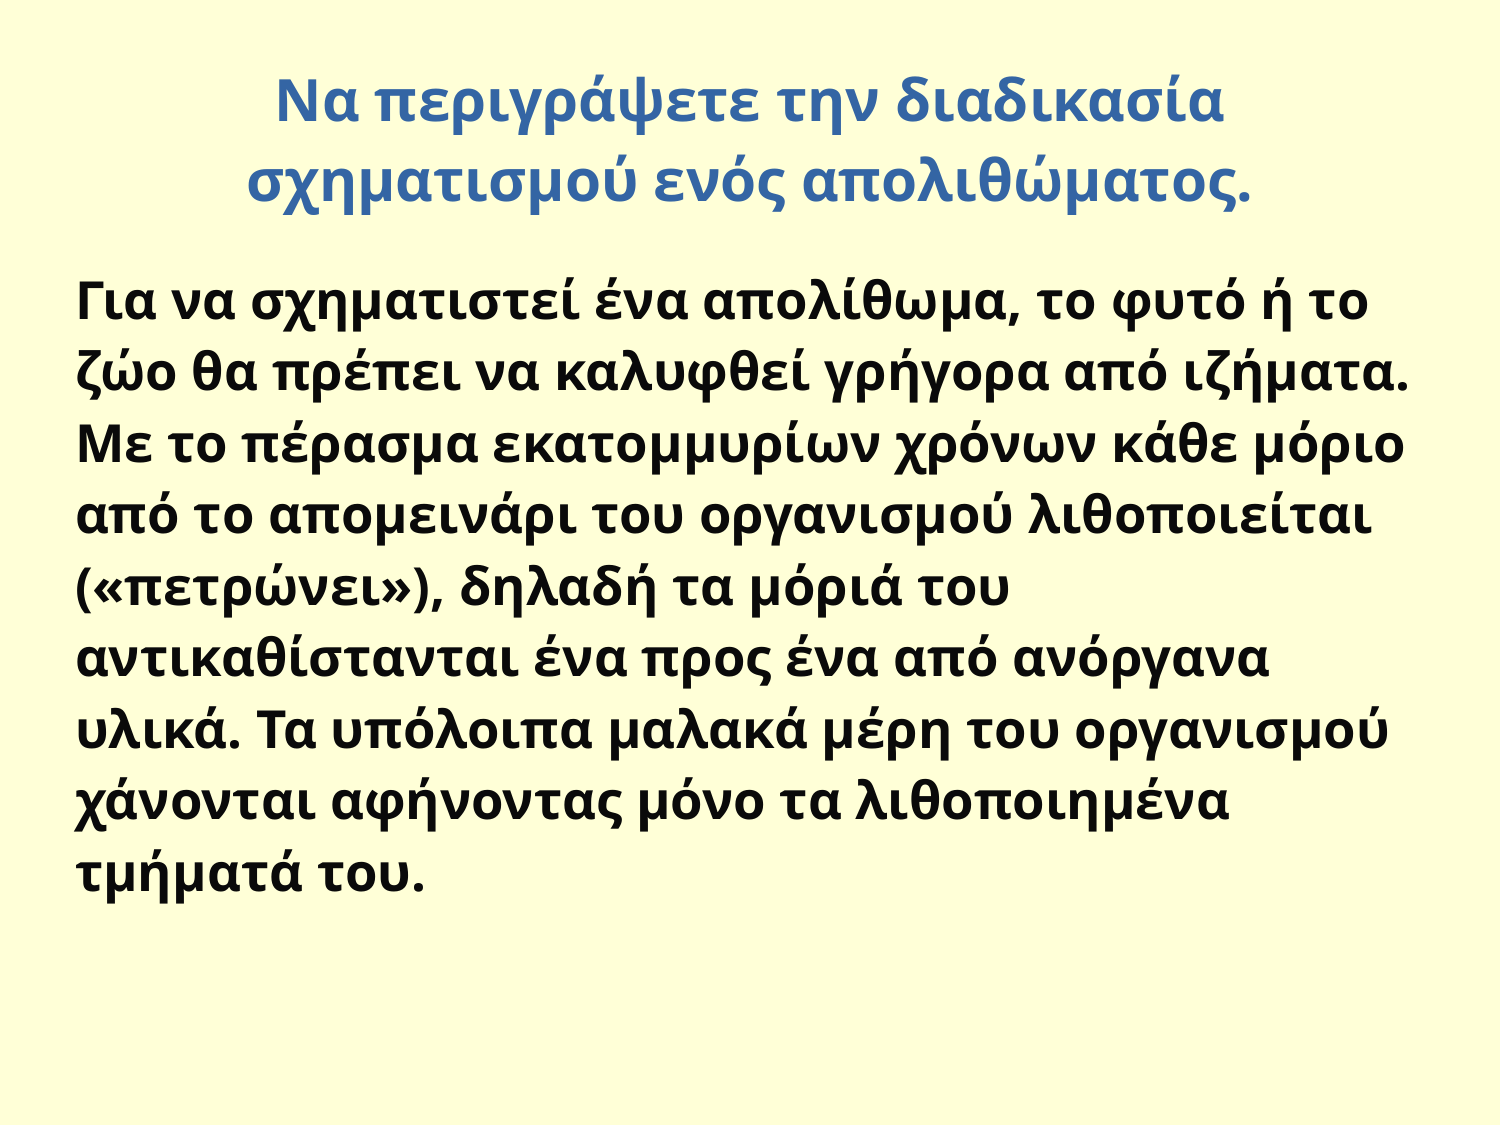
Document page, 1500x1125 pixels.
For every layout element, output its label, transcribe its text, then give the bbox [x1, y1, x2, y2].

list Για να σχηματιστεί ένα απολίθωμα, το φυτό ή το ζώο θα πρέπει να καλυφθεί γρήγορα από ιζήματα. Με το πέρασμα εκατομμυρίων χρόνων κάθε μόριο από το απομεινάρι του οργανισμού λιθοποιείται («πετρώνει»), δηλαδή τα μόριά του αντικαθίστανται ένα προς ένα από ανόργανα υλικά. Τα υπόλοιπα μαλακά μέρη του οργανισμού χάνονται αφήνοντας μόνο τα λιθοποιημένα τμήματά του. [75, 263, 1425, 916]
title Να περιγράψετε την διαδικασία σχηματισμού ενός απολιθώματος. [75, 44, 1425, 233]
